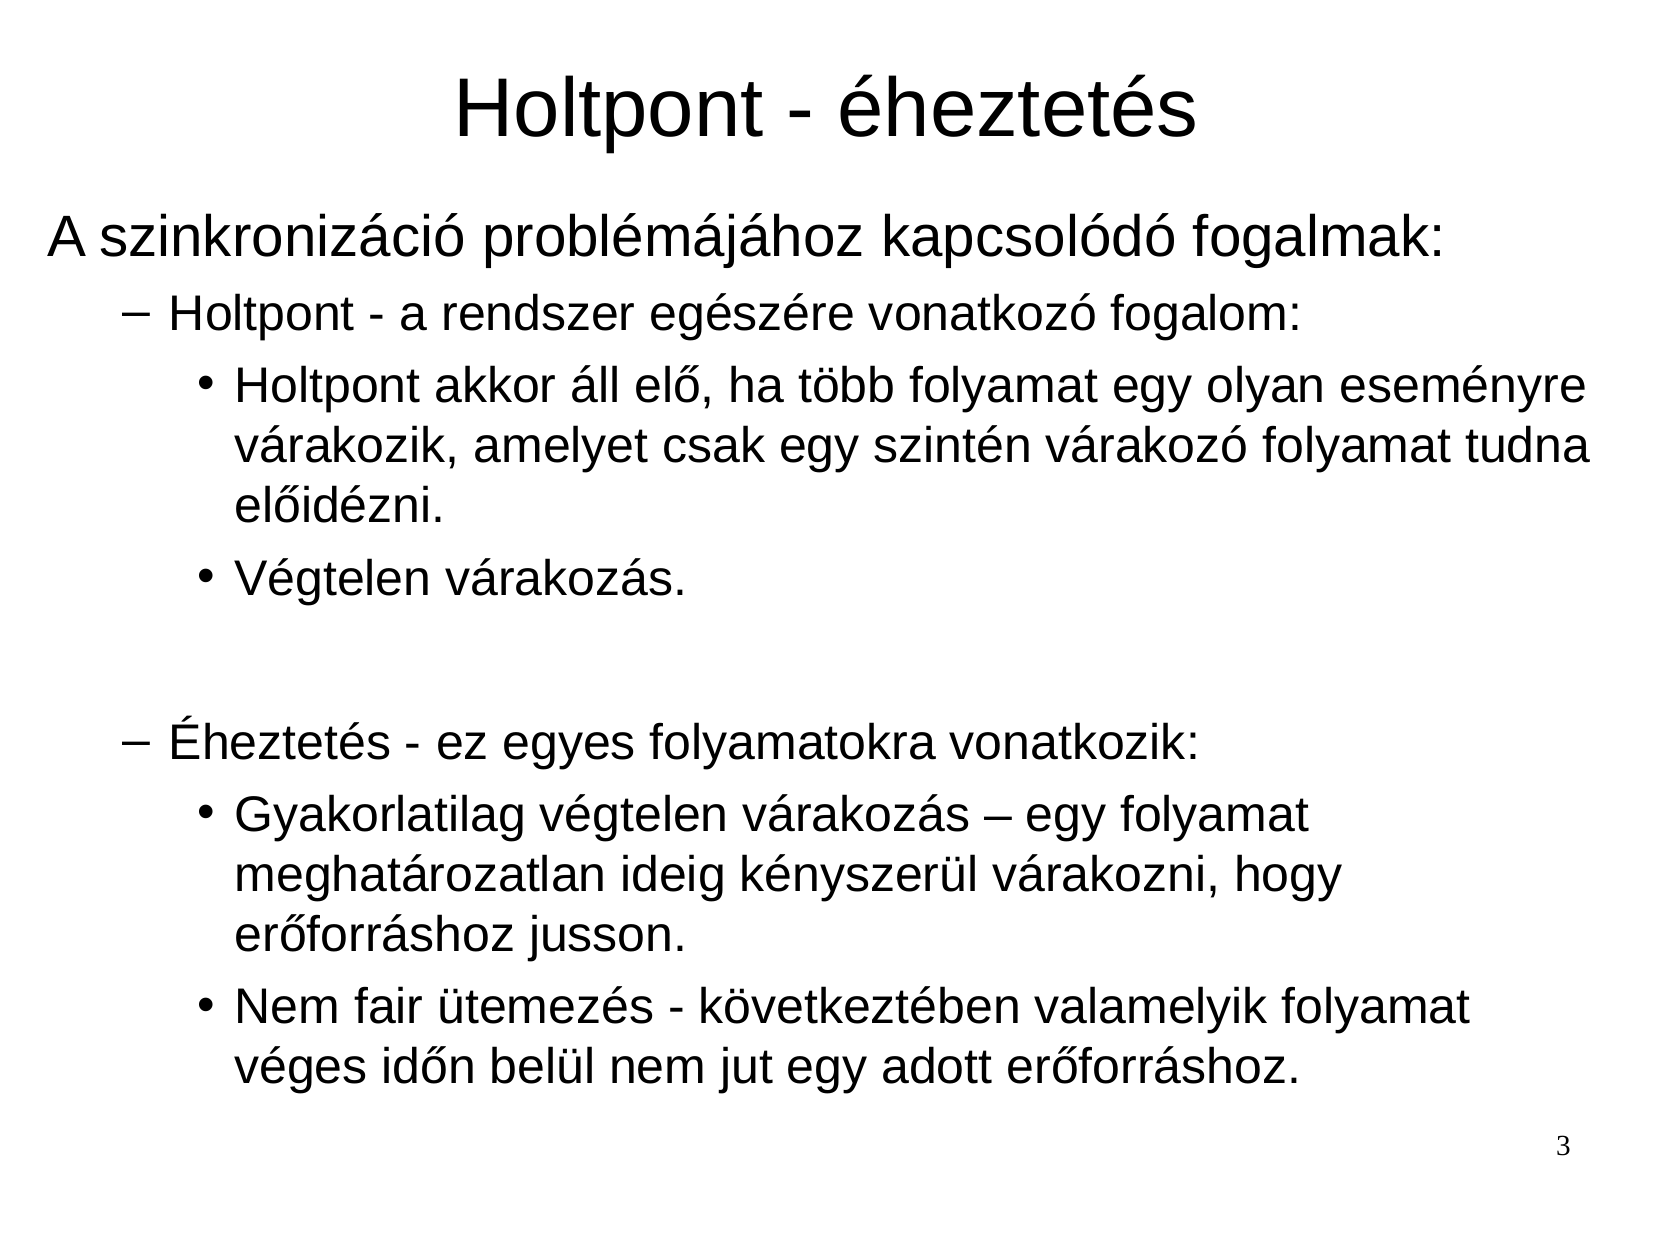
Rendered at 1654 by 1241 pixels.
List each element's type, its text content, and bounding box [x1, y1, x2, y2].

title Holtpont - éheztetés [123, 0, 1530, 190]
list A szinkronizáció problémájához kapcsolódó fogalmak: Holtpont - a rendszer egészére vonatkozó fogalom: Holtpont akkor áll elő, ha több folyamat egy olyan eseményre várakozik, amelyet csak egy szintén várakozó folyamat tudna előidézni. Végtelen várakozás. Éheztetés - ez egyes folyamatokra vonatkozik: Gyakorlatilag végtelen várakozás – egy folyamat meghatározatlan ideig kényszerül várakozni, hogy erőforráshoz jusson. Nem fair ütemezés - következtében valamelyik folyamat véges időn belül nem jut egy adott erőforráshoz. [32, 190, 1622, 1206]
